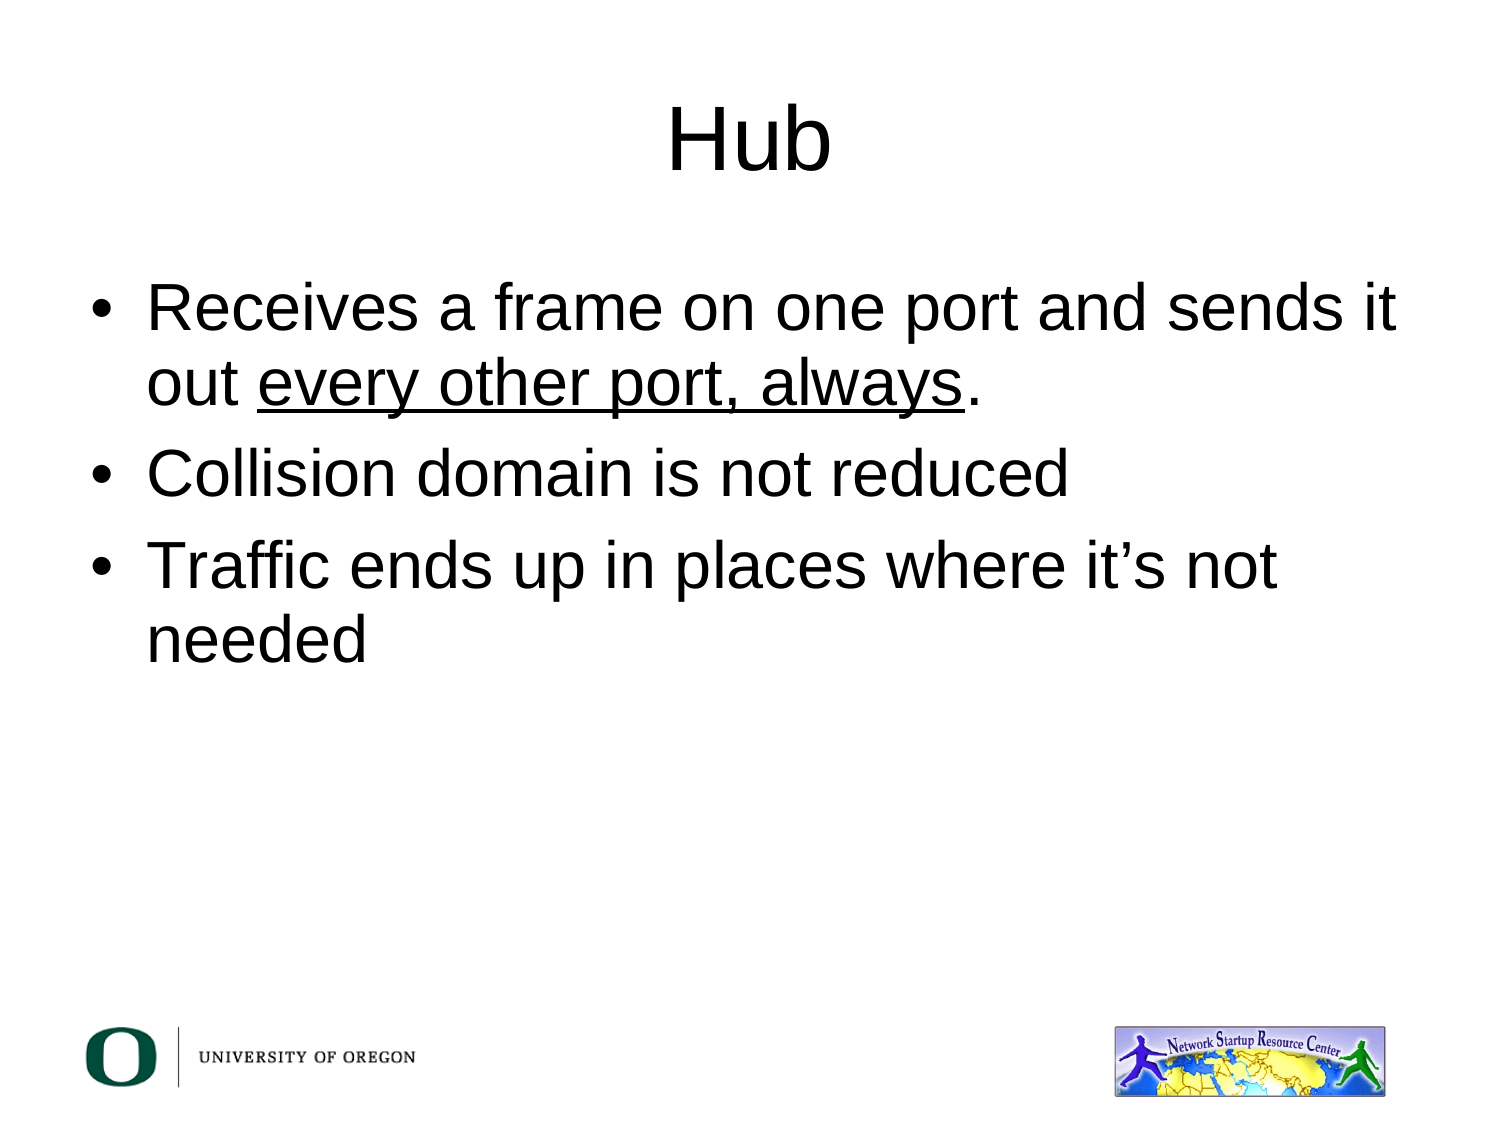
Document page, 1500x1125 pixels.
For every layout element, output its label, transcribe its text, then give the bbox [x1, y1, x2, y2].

picture [75, 1024, 426, 1090]
picture [1112, 1024, 1388, 1099]
title Hub [75, 45, 1426, 233]
list Receives a frame on one port and sends it out every other port, always. Collision domain is not reduced Traffic ends up in places where it’s not needed [75, 262, 1426, 1005]
